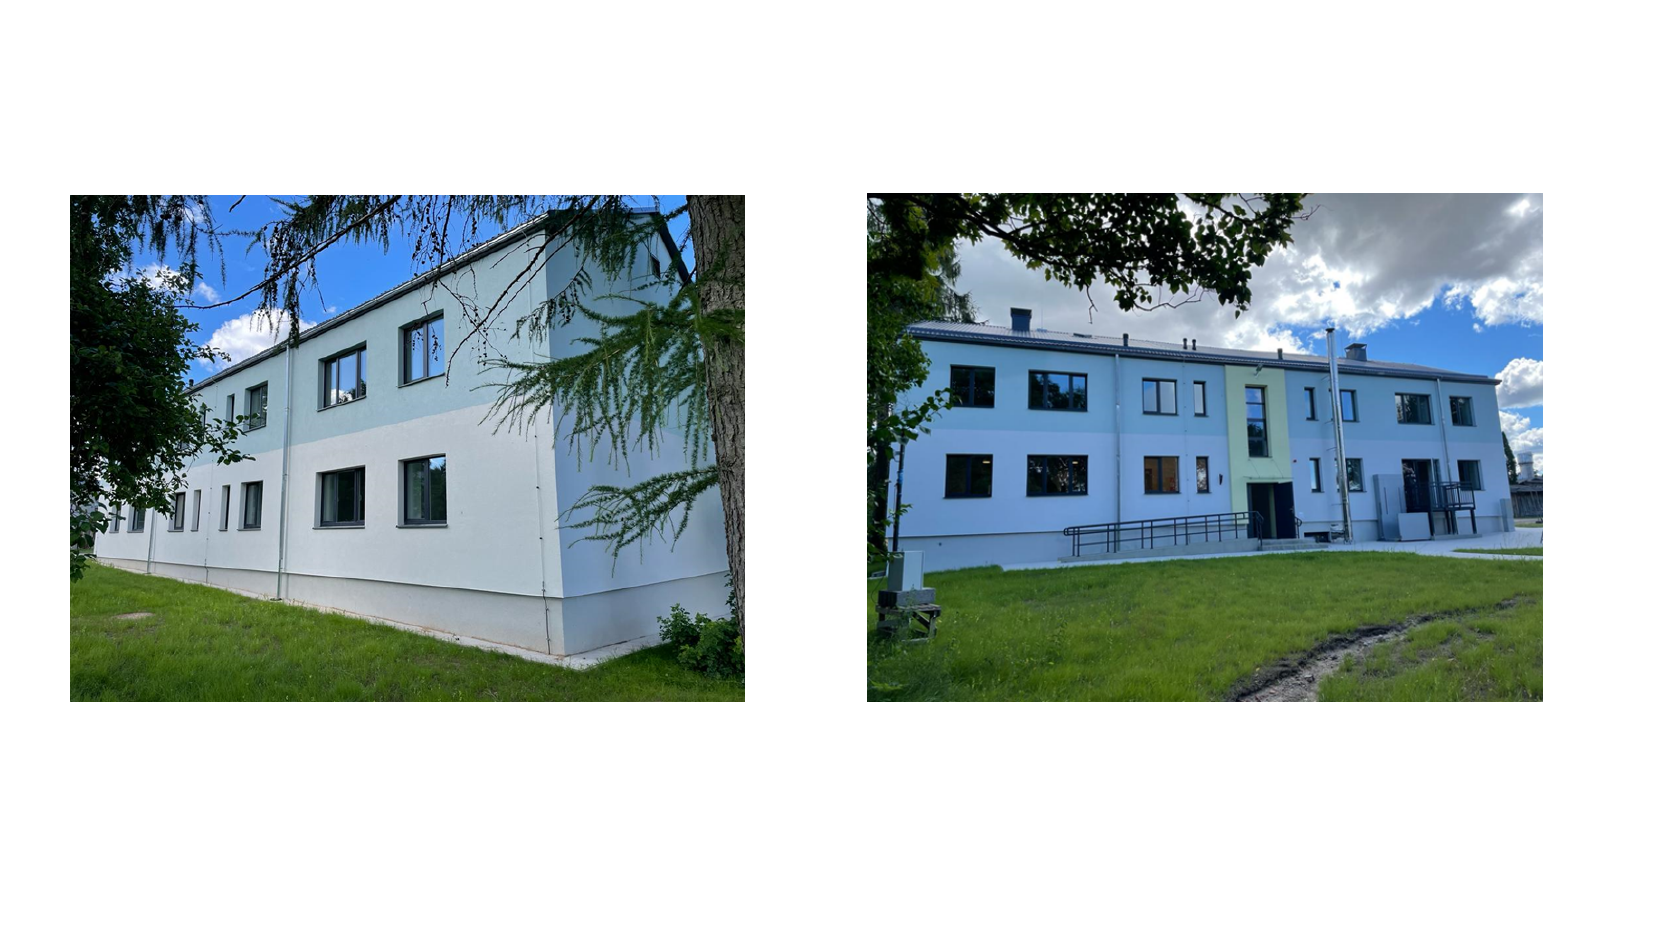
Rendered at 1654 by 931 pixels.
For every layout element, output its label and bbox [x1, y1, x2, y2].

picture [867, 193, 1543, 702]
picture [70, 195, 745, 702]
